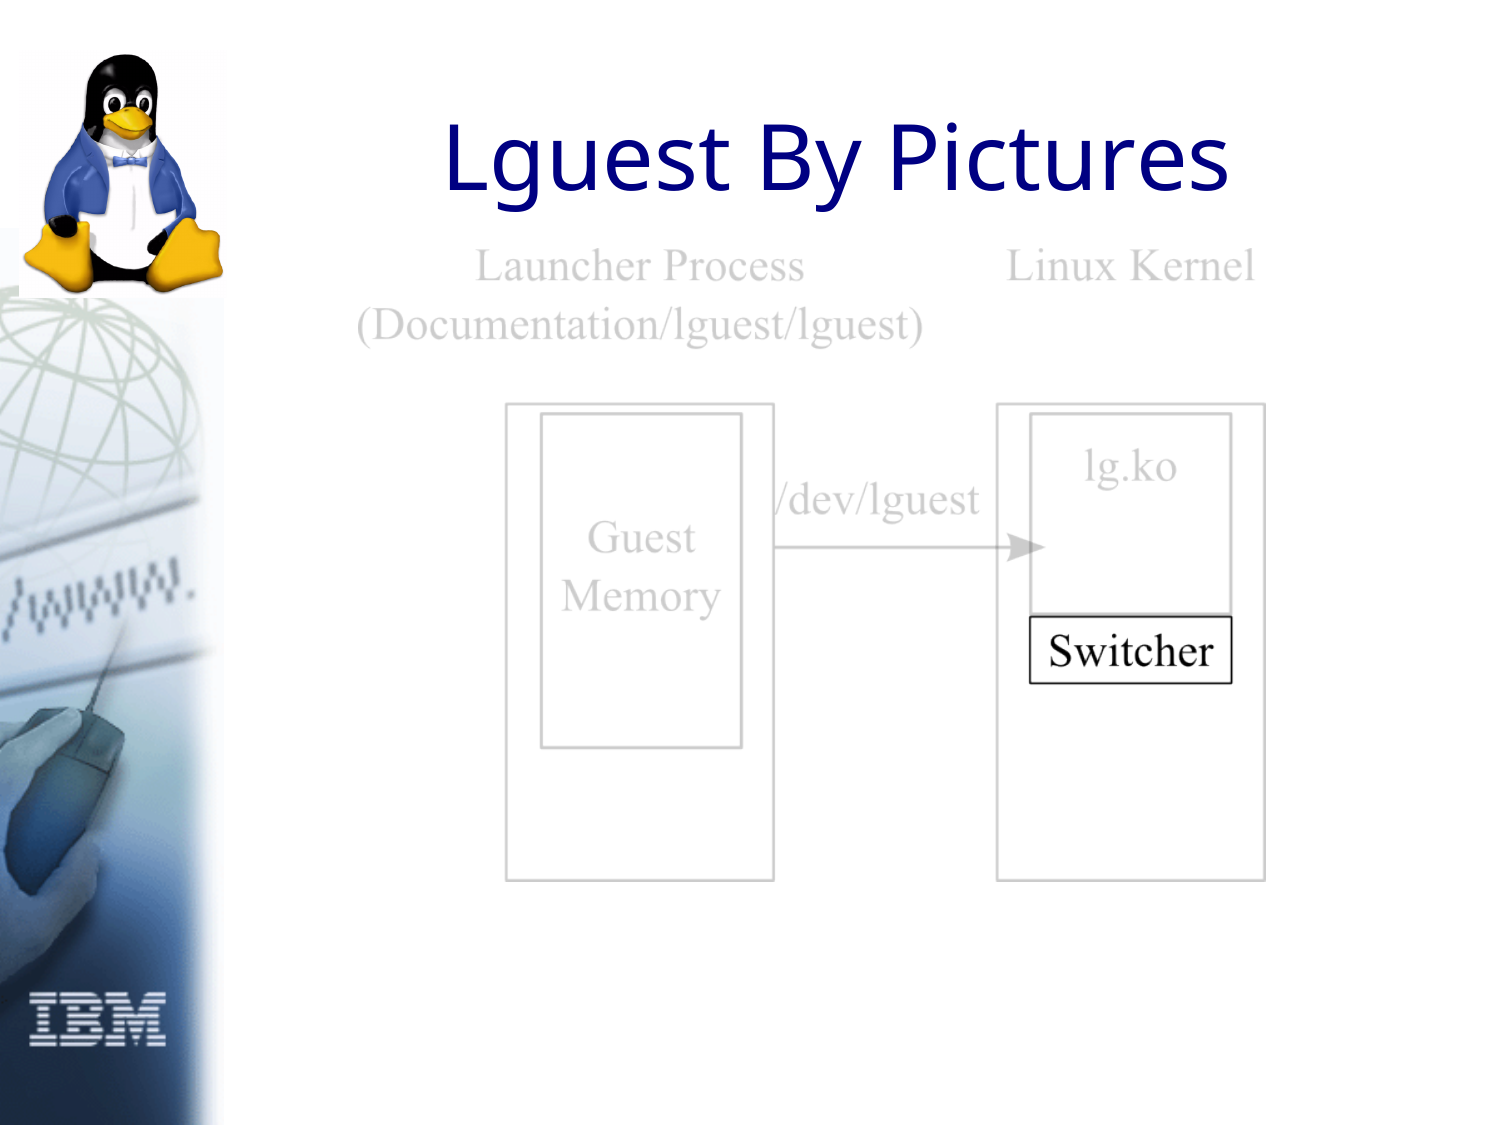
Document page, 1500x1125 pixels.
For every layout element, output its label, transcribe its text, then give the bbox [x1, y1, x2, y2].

picture [358, 248, 1266, 882]
title Lguest By Pictures [262, 37, 1413, 273]
